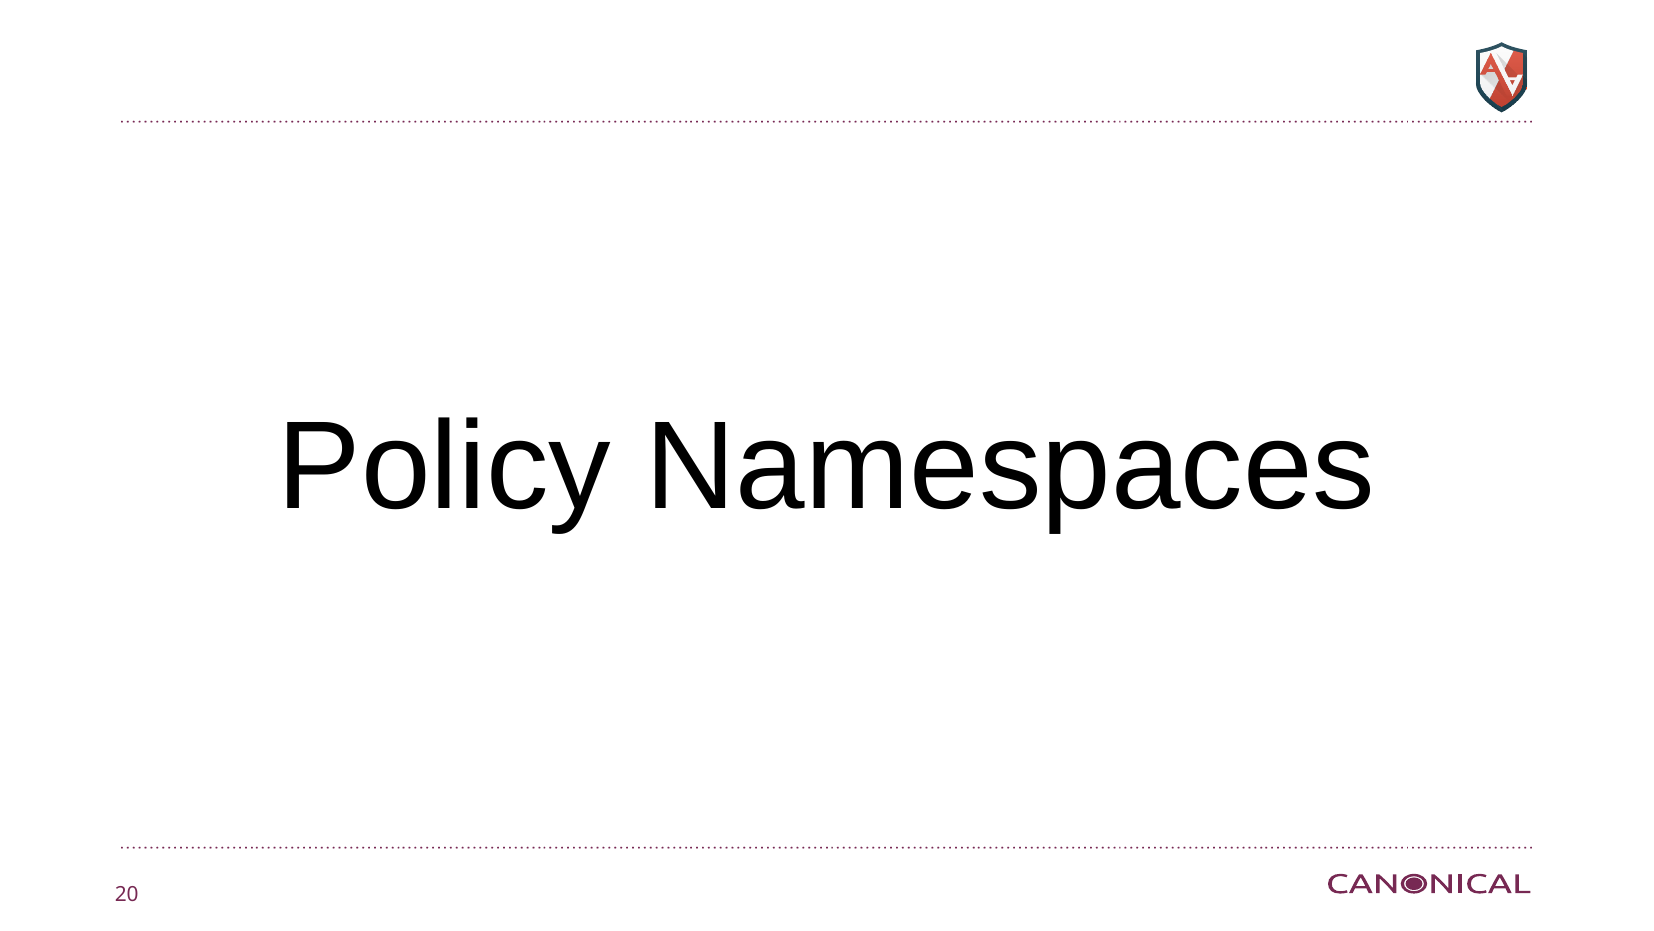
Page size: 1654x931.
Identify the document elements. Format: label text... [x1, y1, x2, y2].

picture [111, 33, 1546, 124]
text_box Policy Namespaces [263, 387, 1391, 543]
picture [111, 845, 1533, 851]
